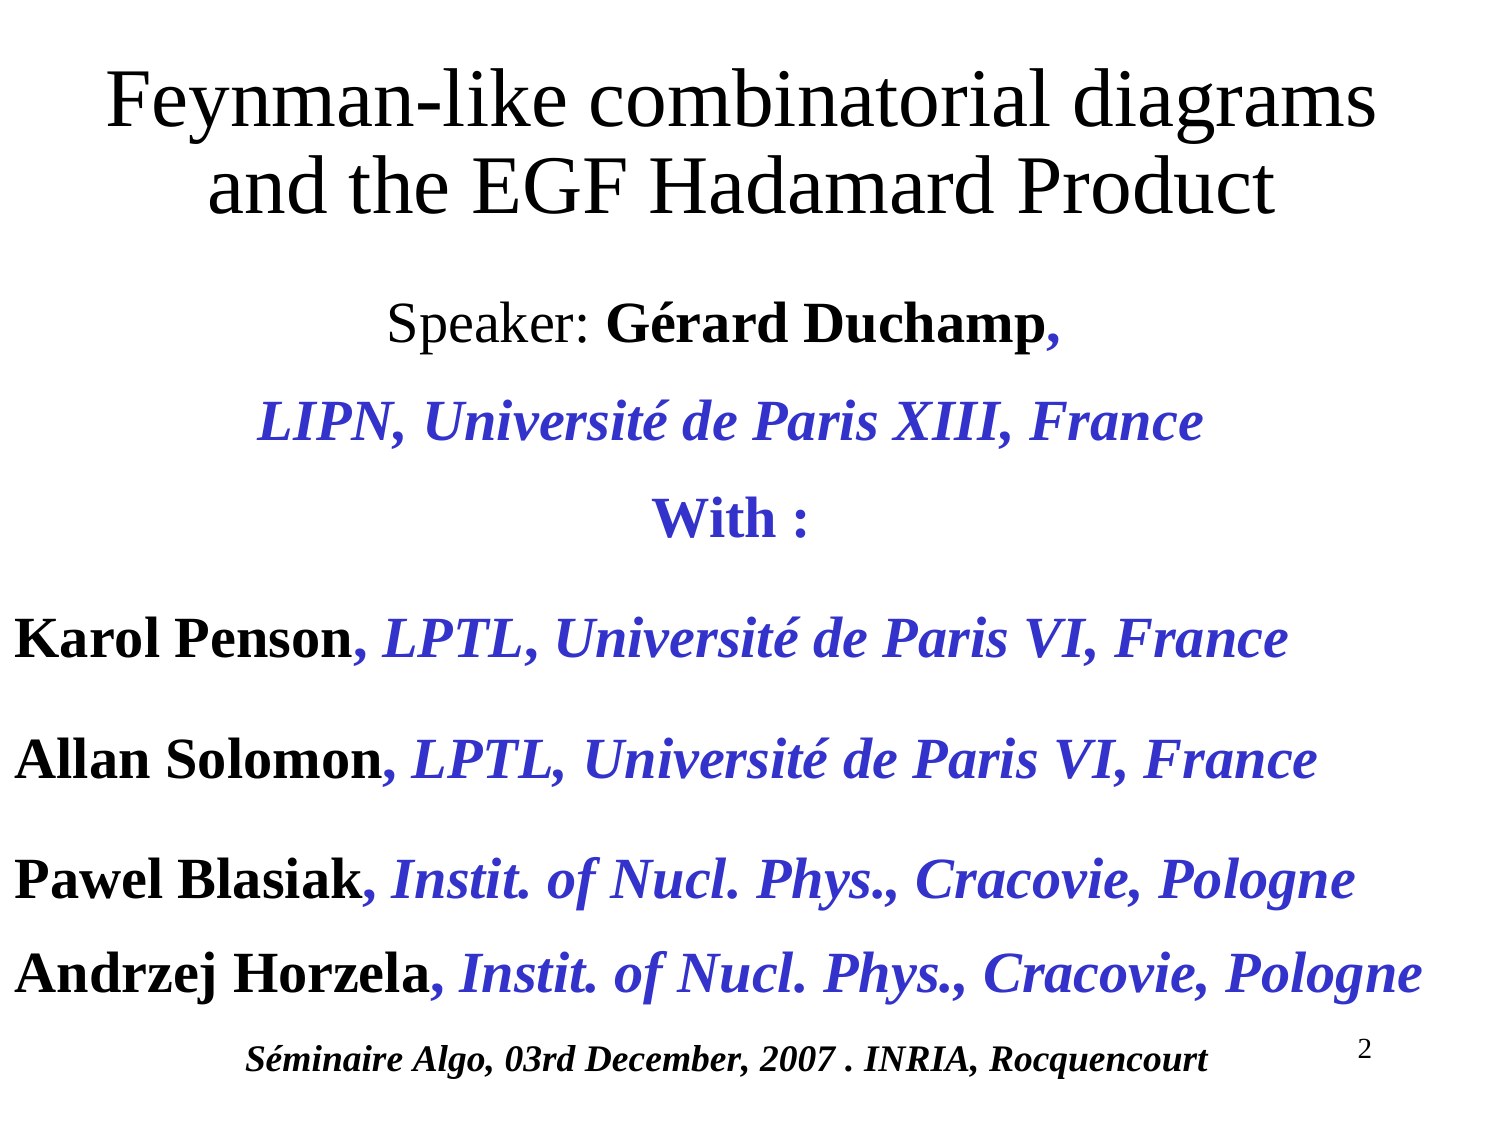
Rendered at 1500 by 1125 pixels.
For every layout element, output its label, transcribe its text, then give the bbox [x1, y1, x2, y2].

text_box Speaker: Gérard Duchamp, LIPN, Université de Paris XIII, France With : Karol Penson, LPTL, Université de Paris VI, France Allan Solomon, LPTL, Université de Paris VI, France Pawel Blasiak, Instit. of Nucl. Phys., Cracovie, Pologne Andrzej Horzela, Instit. of Nucl. Phys., Cracovie, Pologne Séminaire Algo, 03rd December, 2007 . INRIA, Rocquencourt [0, 285, 1463, 1088]
title Feynman-like combinatorial diagrams and the EGF Hadamard Product [37, 41, 1447, 247]
